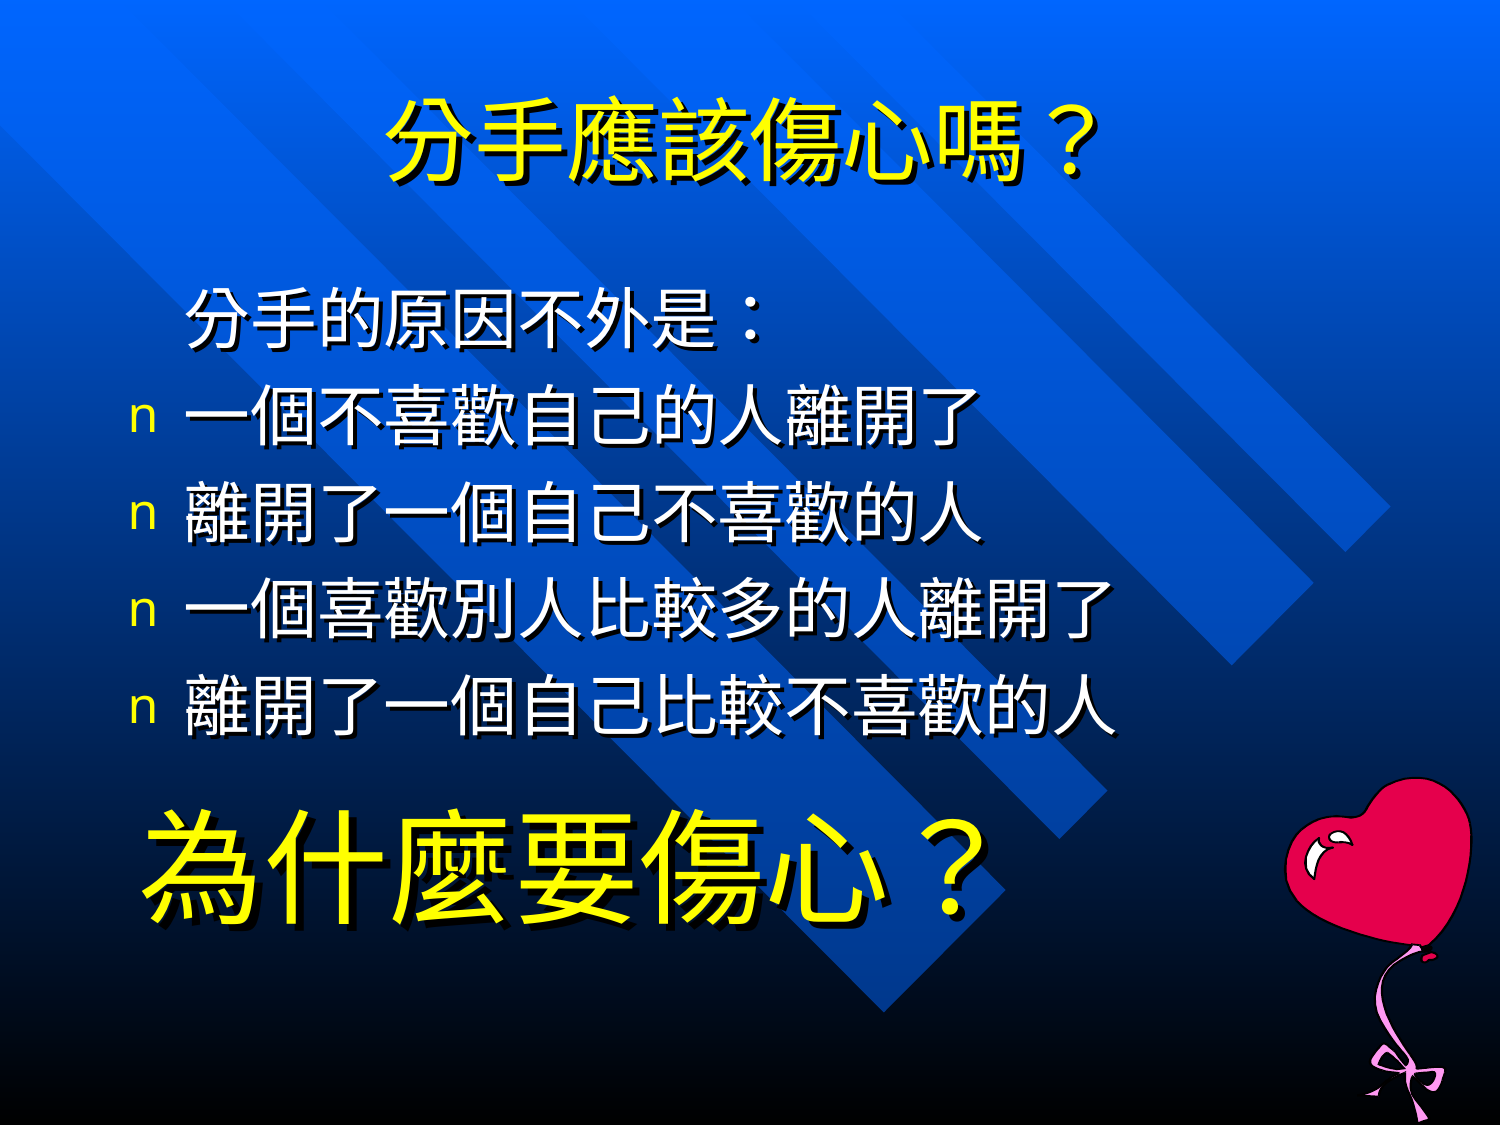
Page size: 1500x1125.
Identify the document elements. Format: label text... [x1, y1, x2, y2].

title 分手應該傷心嗎？ [112, 37, 1388, 238]
chart [1275, 761, 1476, 1124]
text_box 為什麼要傷心？ [123, 810, 1223, 946]
list 分手的原因不外是： 一個不喜歡自己的人離開了 離開了一個自己不喜歡的人 一個喜歡別人比較多的人離開了 離開了一個自己比較不喜歡的人 [112, 269, 1400, 788]
